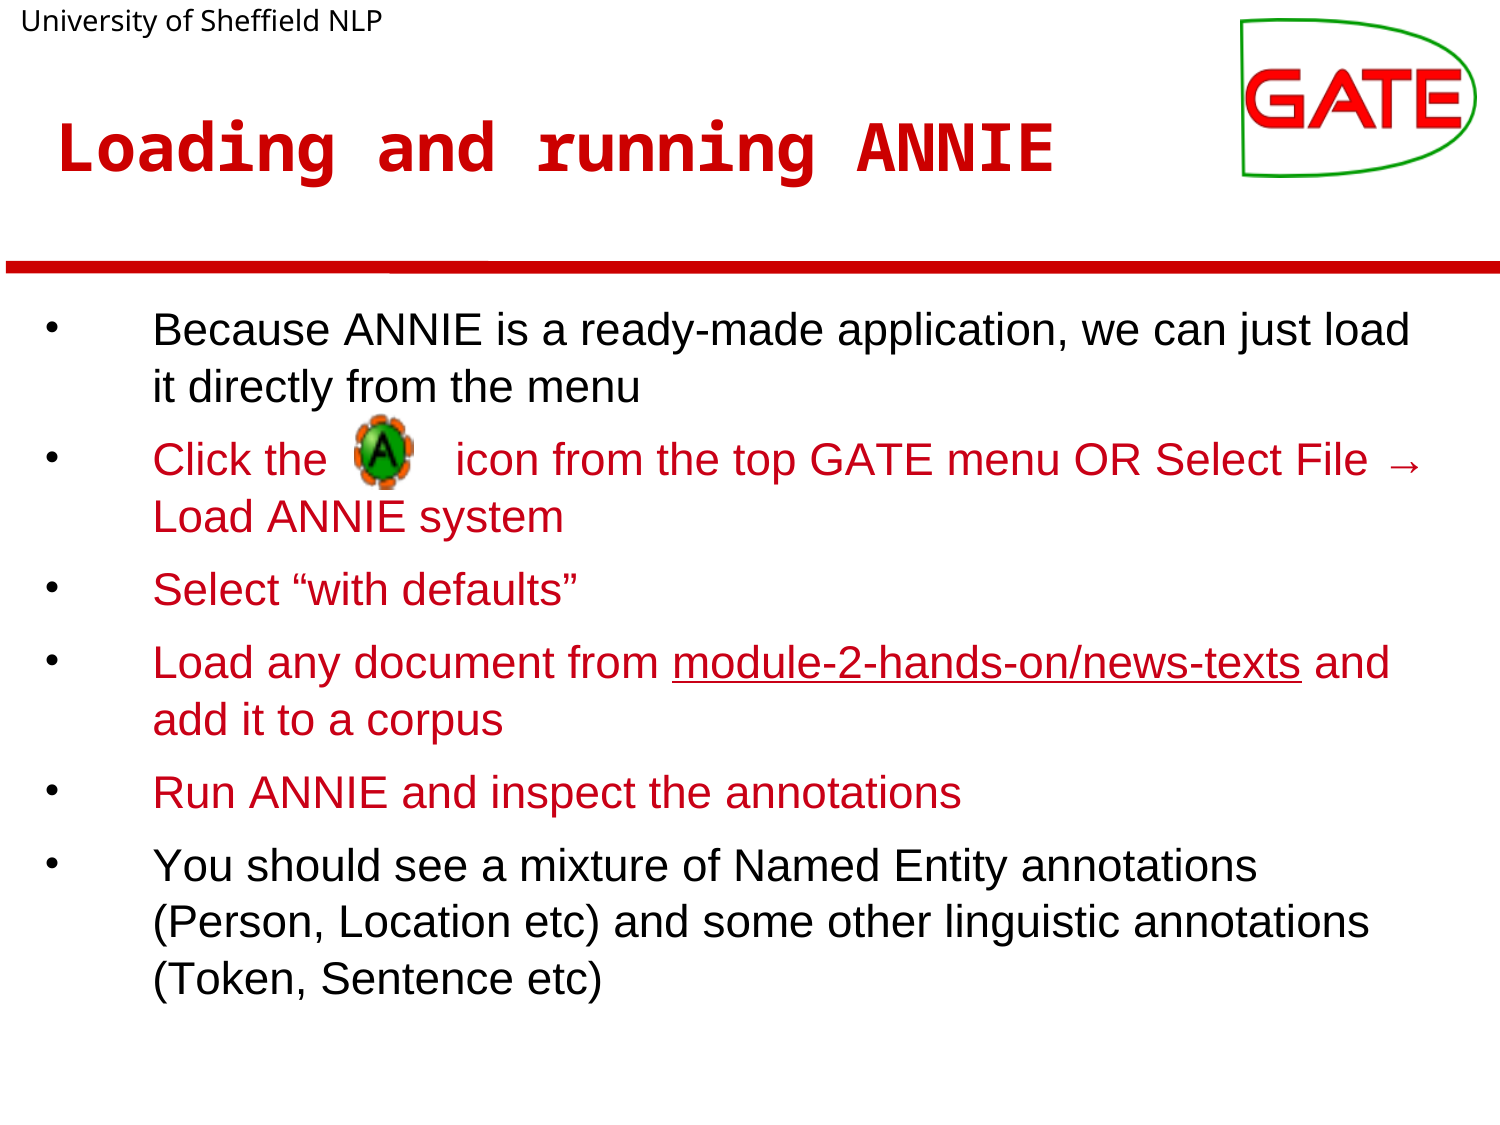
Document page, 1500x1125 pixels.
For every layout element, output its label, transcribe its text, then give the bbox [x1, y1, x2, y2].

picture [1240, 18, 1477, 178]
picture [354, 413, 414, 490]
title Loading and running ANNIE [41, 31, 1388, 255]
list Because ANNIE is a ready-made application, we can just load it directly from the menu Click the icon from the top GATE menu OR Select File → Load ANNIE system Select “with defaults” Load any document from module-2-hands-on/news-texts and add it to a corpus Run ANNIE and inspect the annotations You should see a mixture of Named Entity annotations (Person, Location etc) and some other linguistic annotations (Token, Sentence etc) [29, 290, 1447, 1125]
